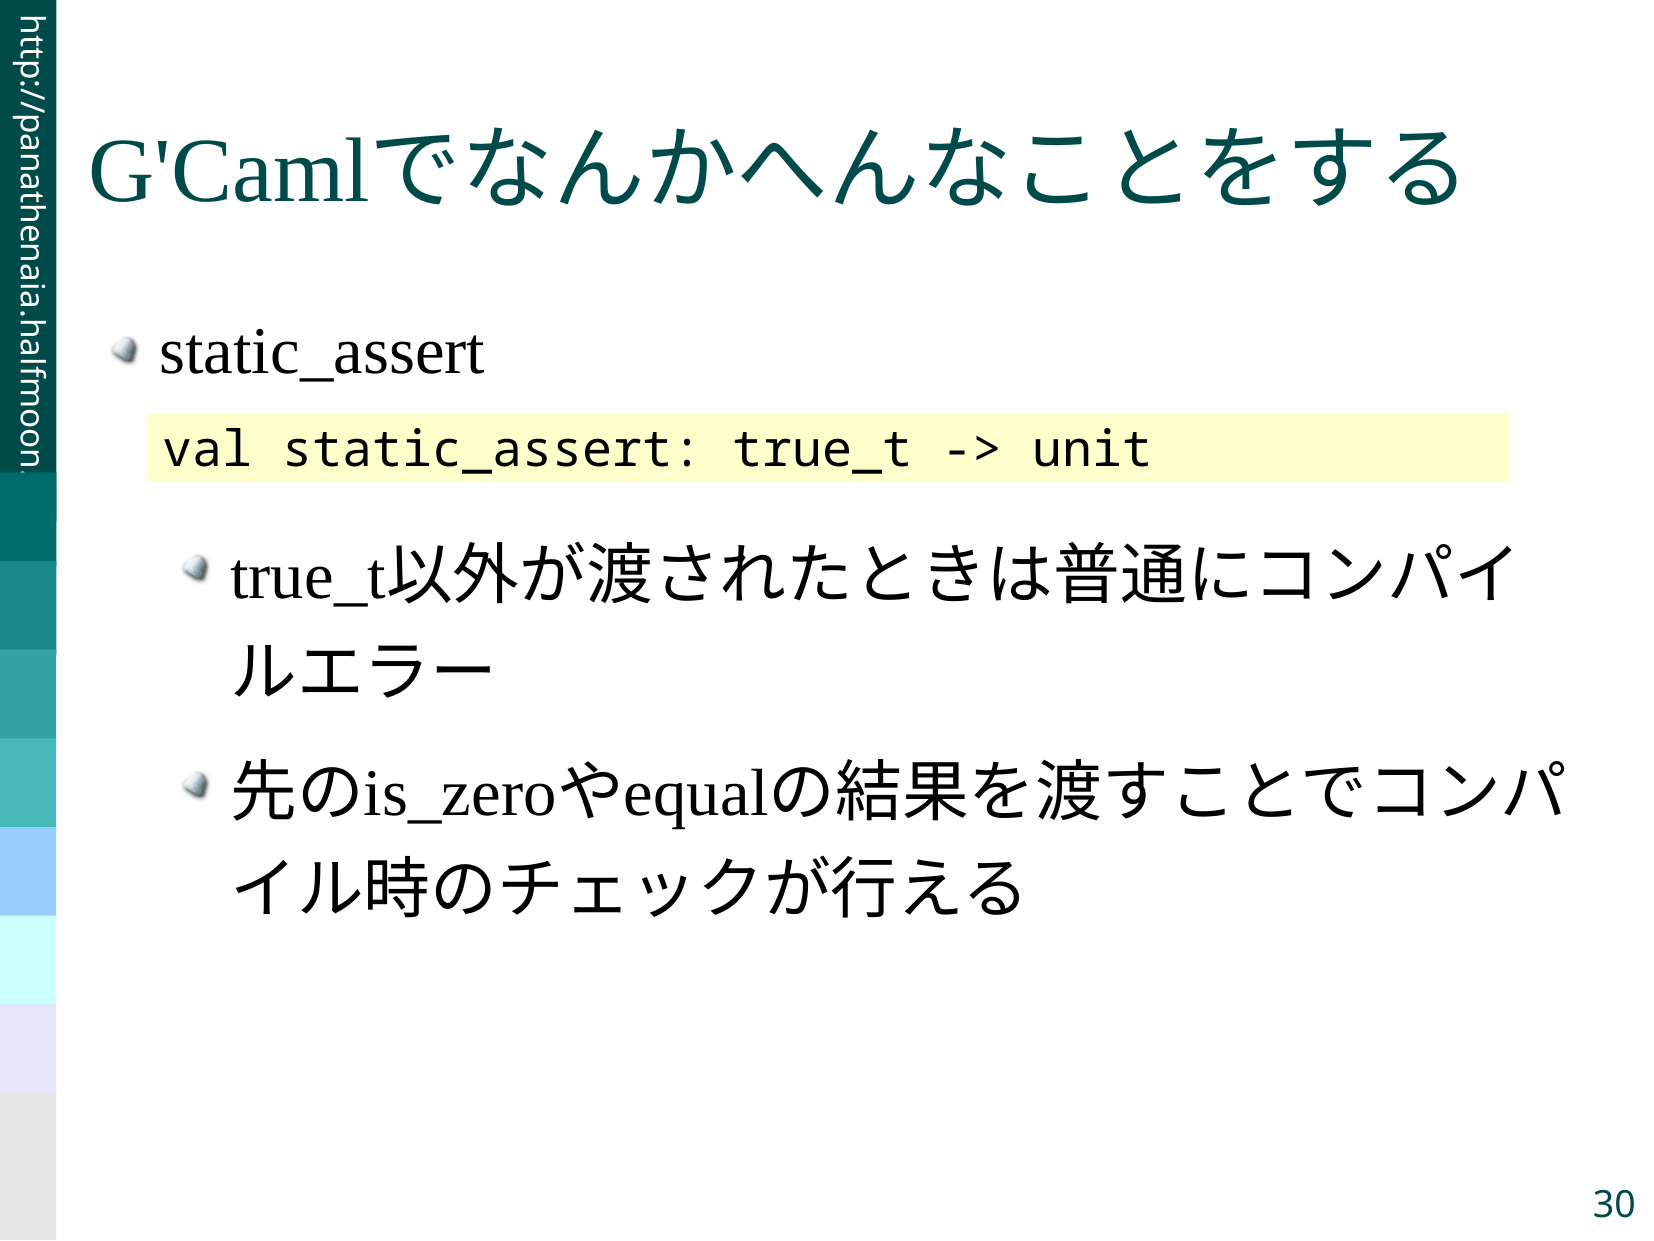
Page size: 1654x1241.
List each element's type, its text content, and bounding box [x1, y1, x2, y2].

list static_assert true_t以外が渡されたときは普通にコンパイルエラー 先のis_zeroやequalの結果を渡すことでコンパイル時のチェックが行える [88, 313, 1577, 1133]
text_box val static_assert: true_t -> unit [147, 412, 1510, 478]
title G'Camlでなんかへんなことをする [88, 57, 1577, 265]
